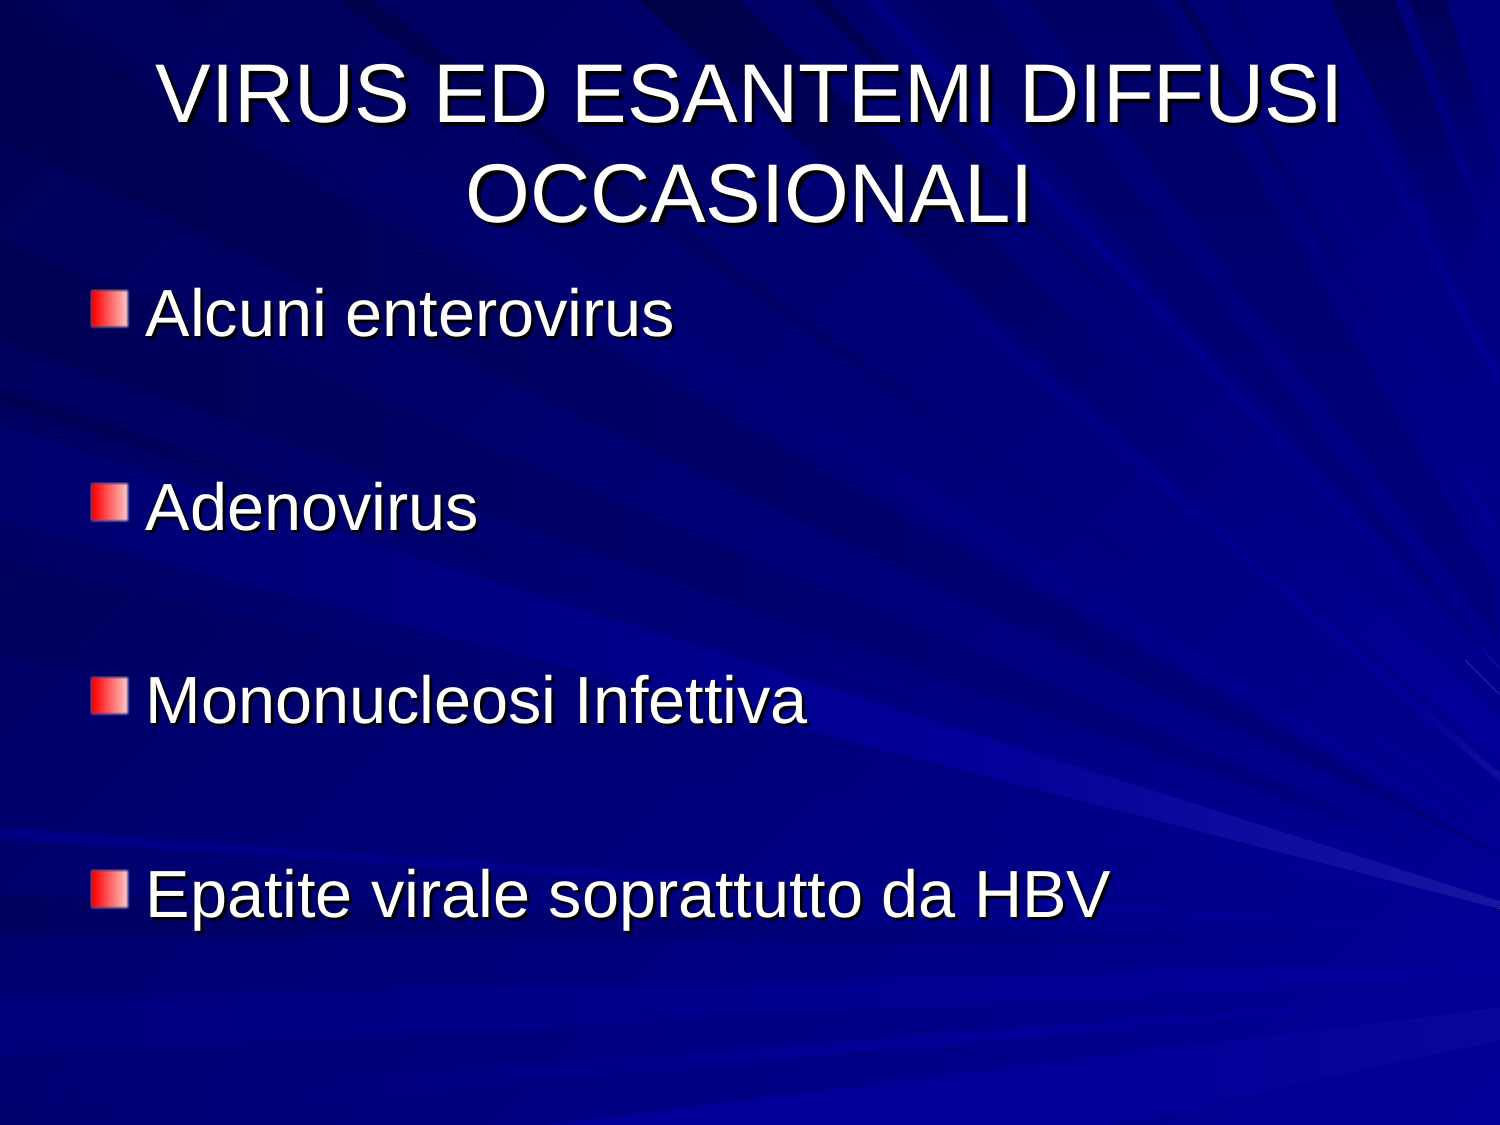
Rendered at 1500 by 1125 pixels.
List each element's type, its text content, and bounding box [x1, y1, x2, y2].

list Alcuni enterovirus Adenovirus Mononucleosi Infettiva Epatite virale soprattutto da HBV [75, 262, 1426, 1006]
title VIRUS ED ESANTEMI DIFFUSI OCCASIONALI [75, 31, 1426, 248]
